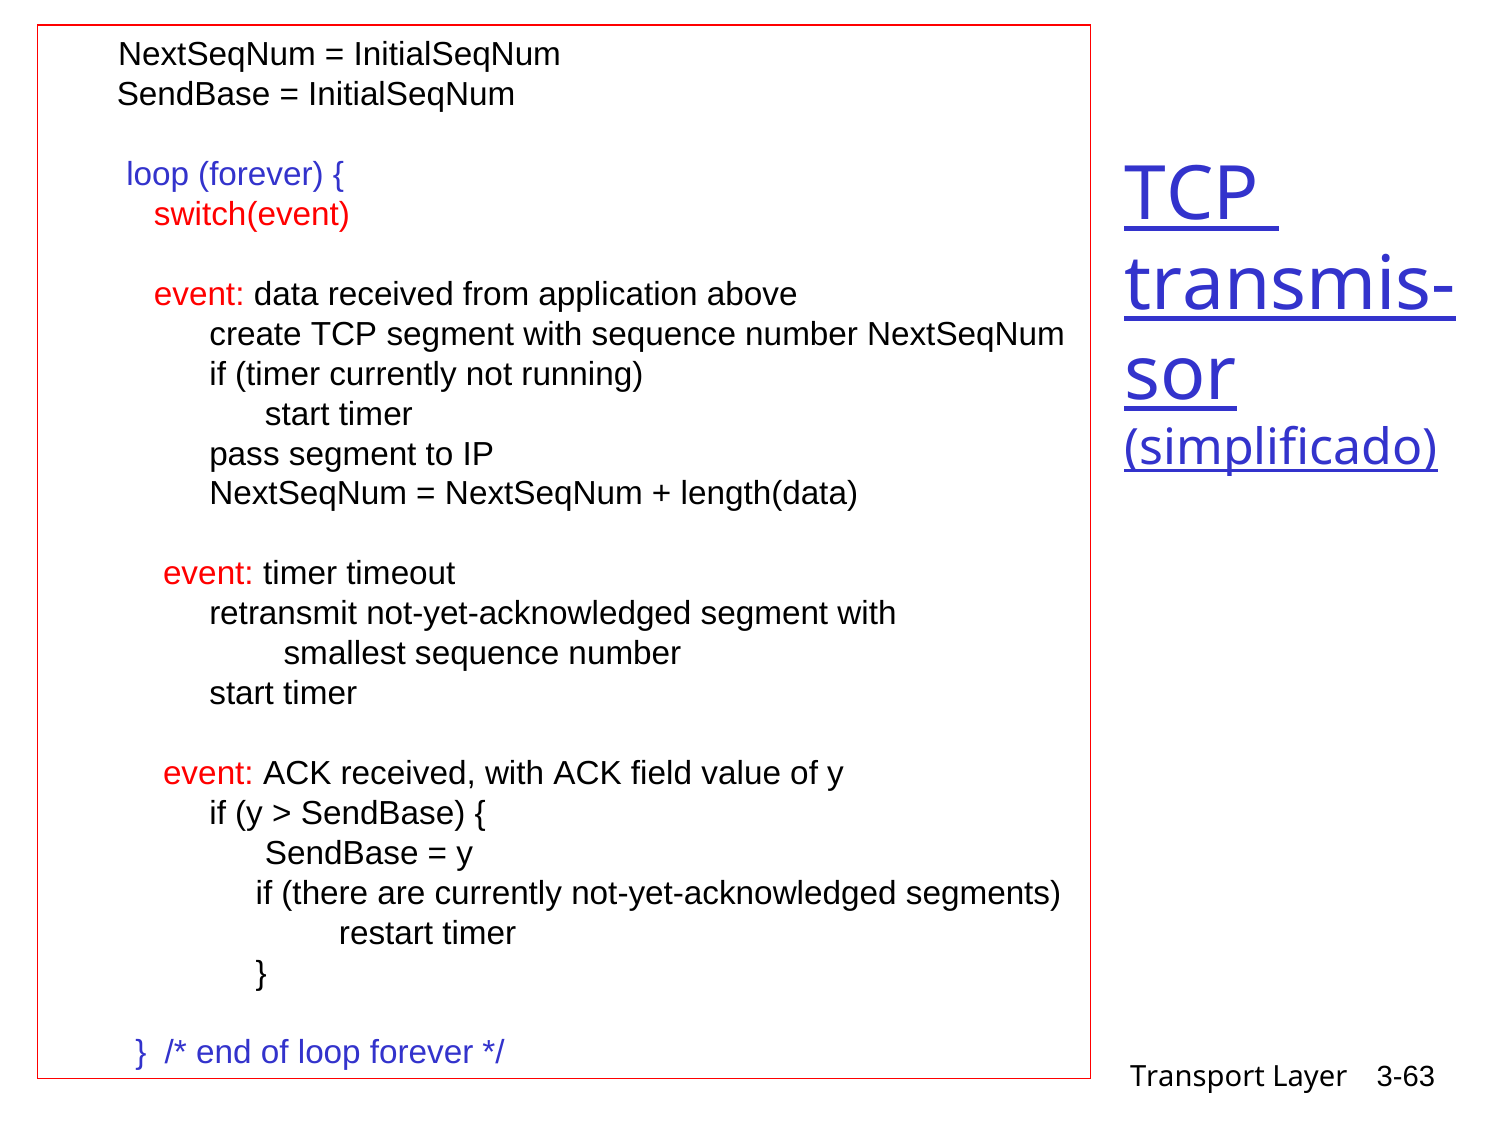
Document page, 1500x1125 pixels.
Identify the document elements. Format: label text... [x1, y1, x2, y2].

text_box NextSeqNum = InitialSeqNum SendBase = InitialSeqNum loop (forever) { switch(event) event: data received from application above create TCP segment with sequence number NextSeqNum if (timer currently not running) start timer pass segment to IP NextSeqNum = NextSeqNum + length(data) event: timer timeout retransmit not-yet-acknowledged segment with smallest sequence number start timer event: ACK received, with ACK field value of y if (y > SendBase) { SendBase = y if (there are currently not-yet-acknowledged segments) restart timer } } /* end of loop forever */ [37, 24, 1091, 1079]
text_box Transport Layer [887, 1050, 1339, 1125]
text_box 3-<número> [1339, 1050, 1451, 1125]
title TCP transmis-sor (simplificado) [1109, 137, 1476, 325]
